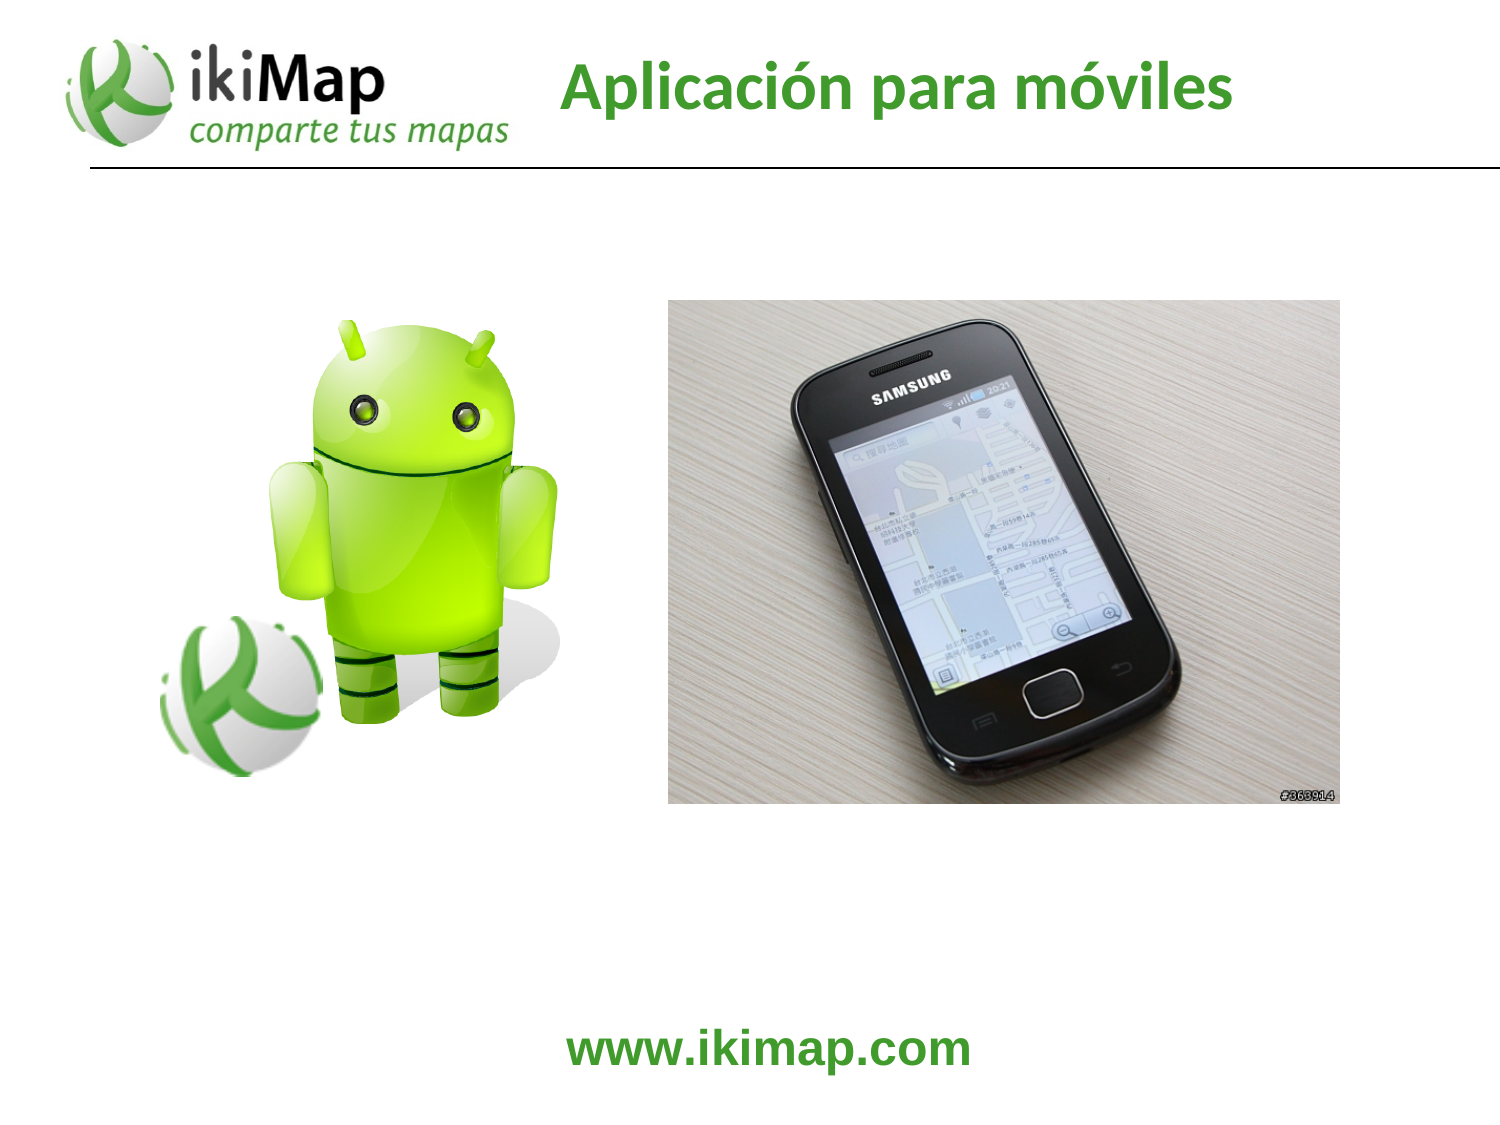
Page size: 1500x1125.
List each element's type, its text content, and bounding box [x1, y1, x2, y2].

text_box Aplicación para móviles [544, 49, 1500, 166]
picture [58, 35, 526, 152]
picture [160, 320, 613, 777]
text_box www.ikimap.com [551, 1007, 988, 1084]
picture [668, 300, 1340, 804]
